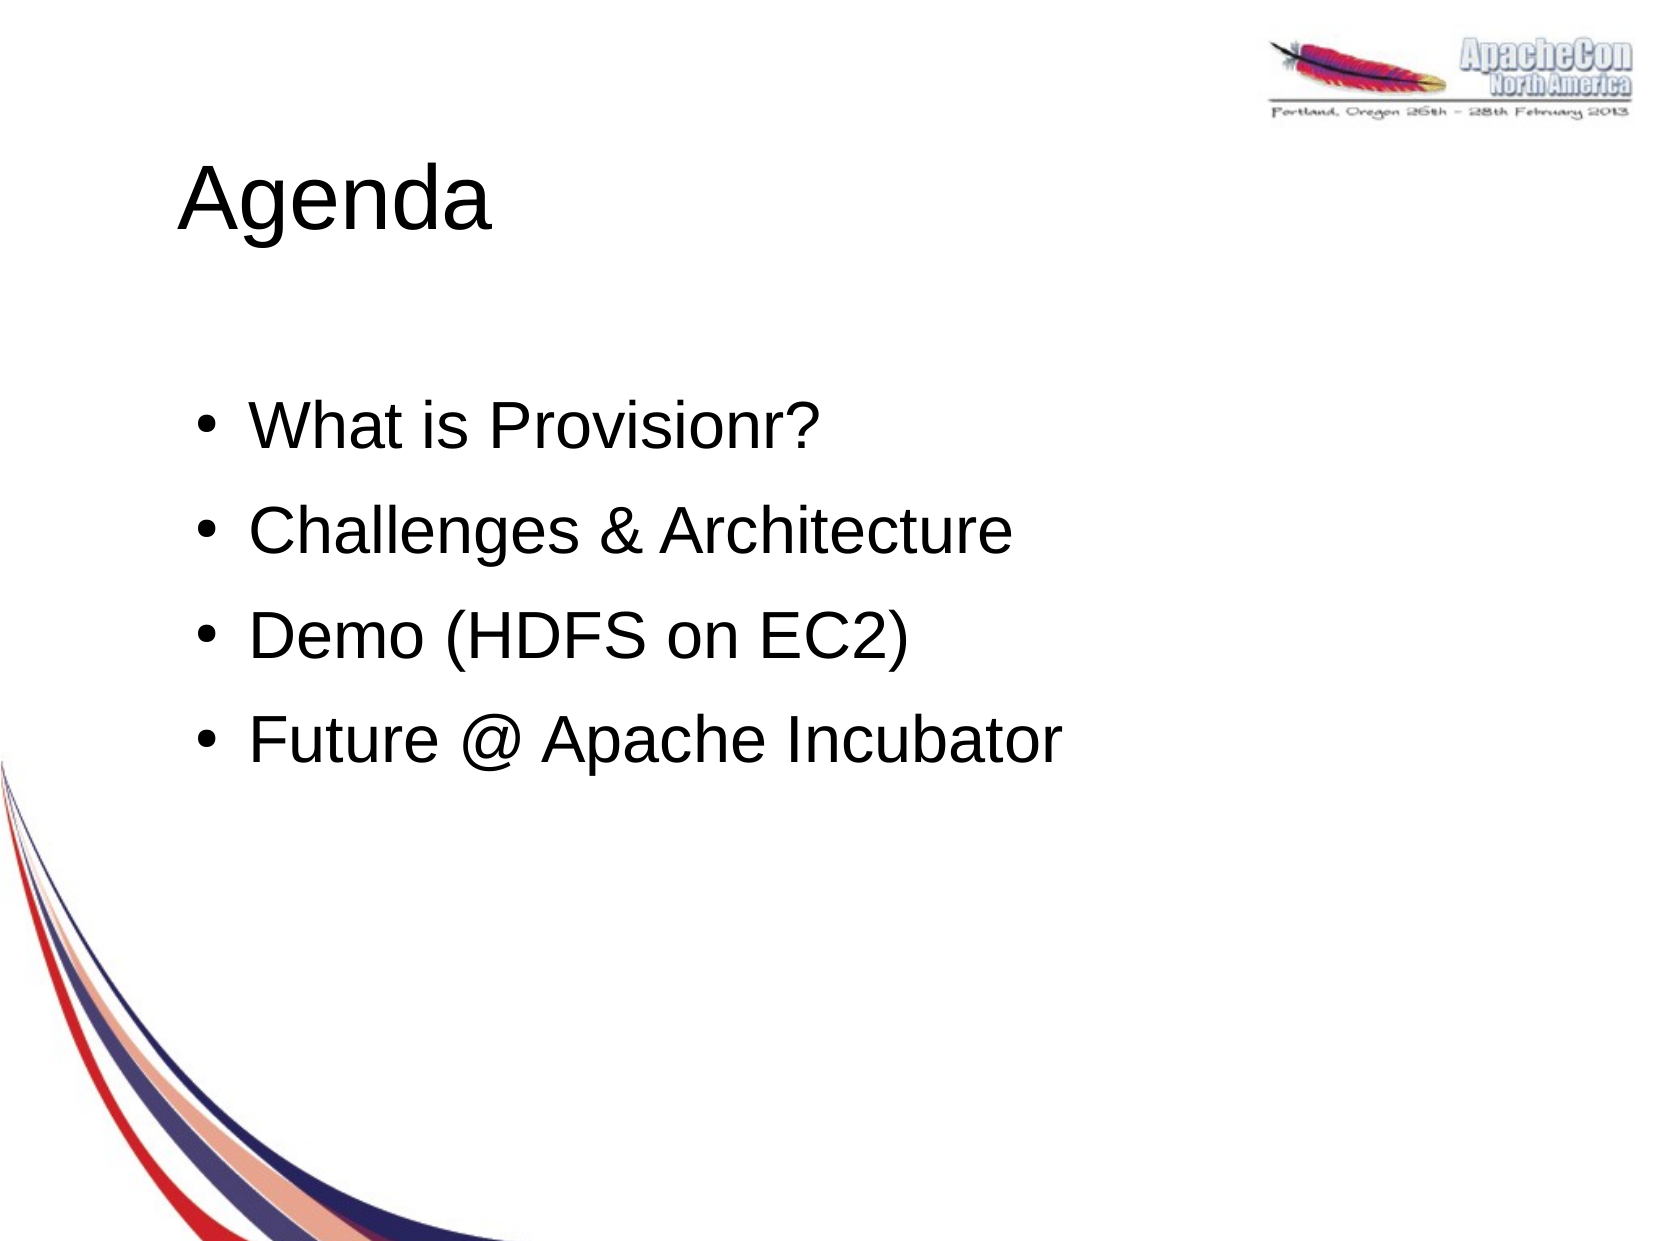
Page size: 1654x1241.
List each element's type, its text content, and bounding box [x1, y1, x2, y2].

title Agenda [177, 146, 1536, 250]
picture [0, 0, 1654, 1241]
list What is Provisionr? Challenges & Architecture Demo (HDFS on EC2) Future @ Apache Incubator [177, 283, 1536, 990]
